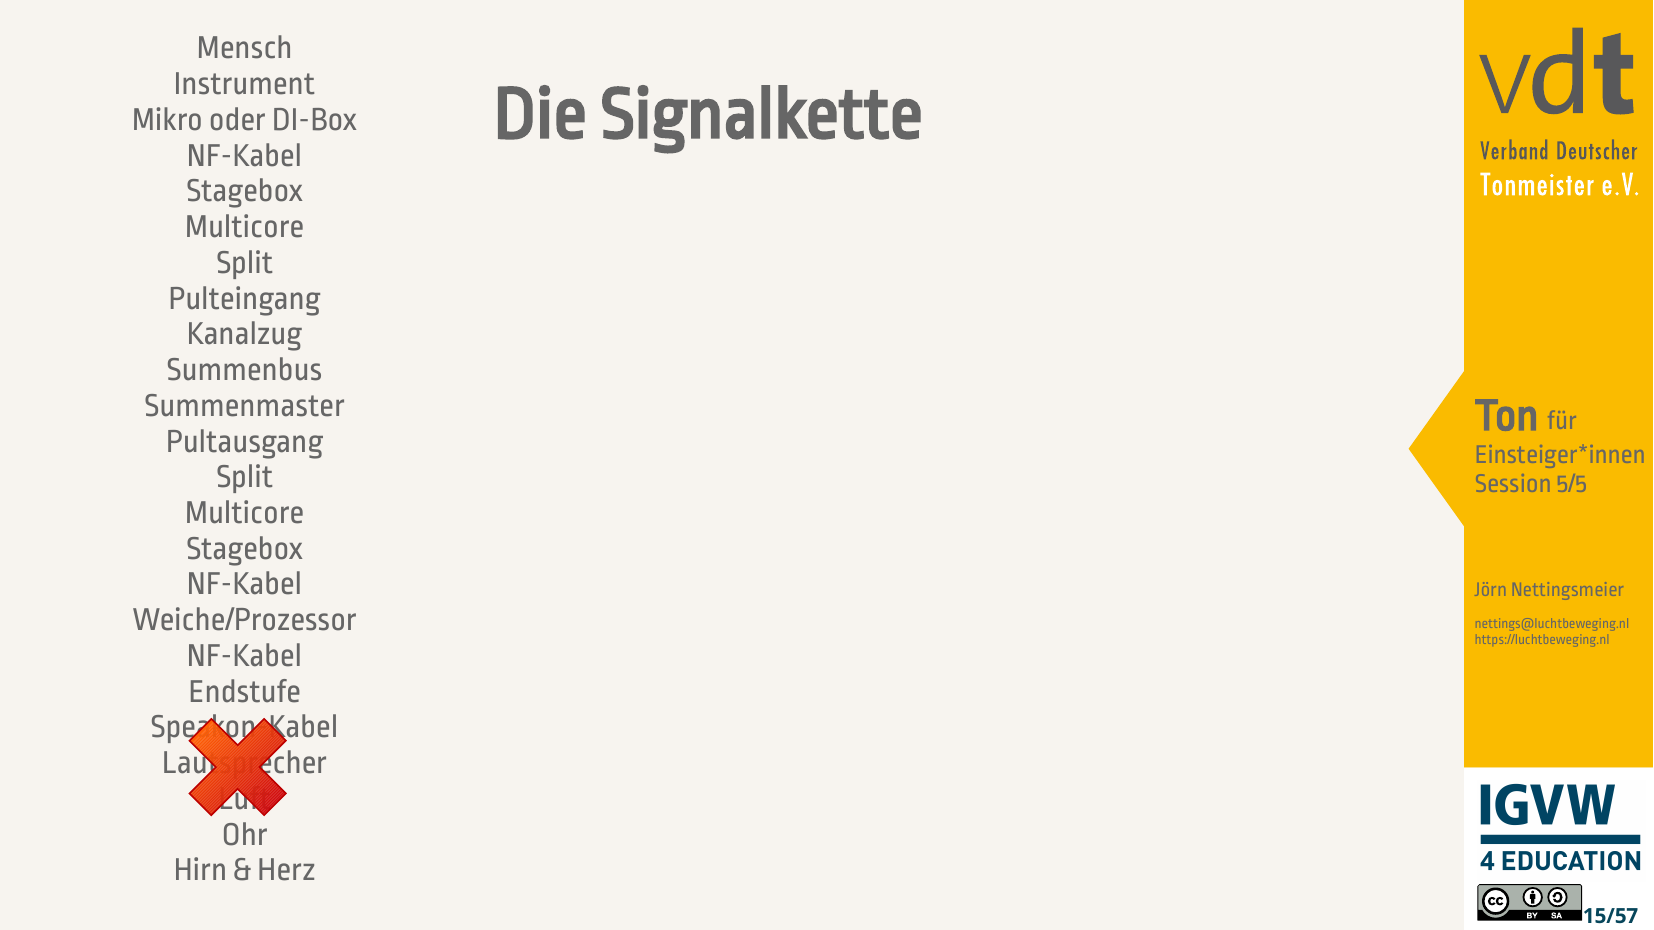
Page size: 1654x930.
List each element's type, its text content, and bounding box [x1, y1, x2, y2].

picture [153, 683, 321, 851]
title Die Signalkette [438, 37, 1335, 193]
text_box Mensch Instrument Mikro oder DI-Box NF-Kabel Stagebox Multicore Split Pulteingang Kanalzug Summenbus Summenmaster Pultausgang Split Multicore Stagebox NF-Kabel Weiche/Prozessor NF-Kabel Endstufe Speakon-Kabel Lautsprecher Luft Ohr Hirn & Herz [52, 23, 438, 919]
picture [1477, 780, 1646, 882]
